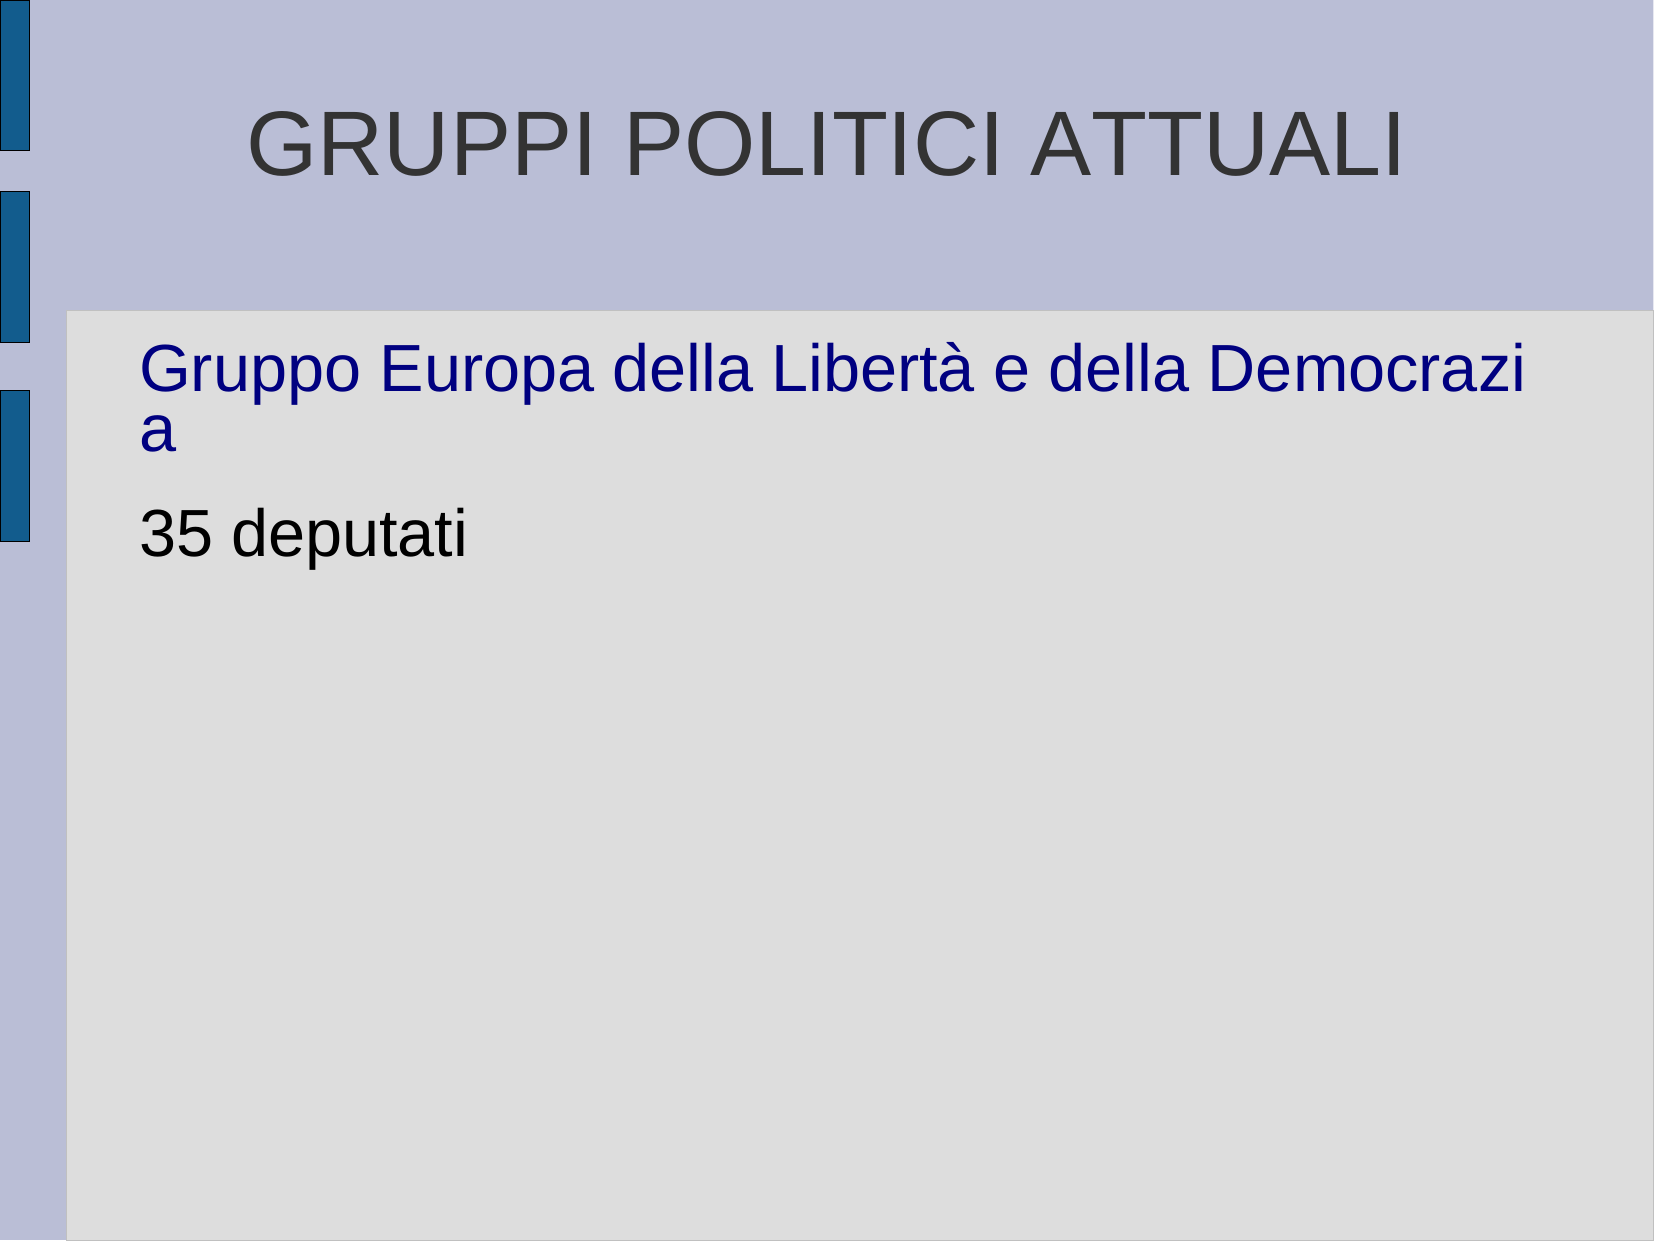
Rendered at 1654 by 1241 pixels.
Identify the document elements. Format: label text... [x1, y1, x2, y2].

title GRUPPI POLITICI ATTUALI [121, 91, 1534, 226]
list Gruppo Europa della Libertà e della Democrazia 35 deputati [121, 226, 1534, 1136]
